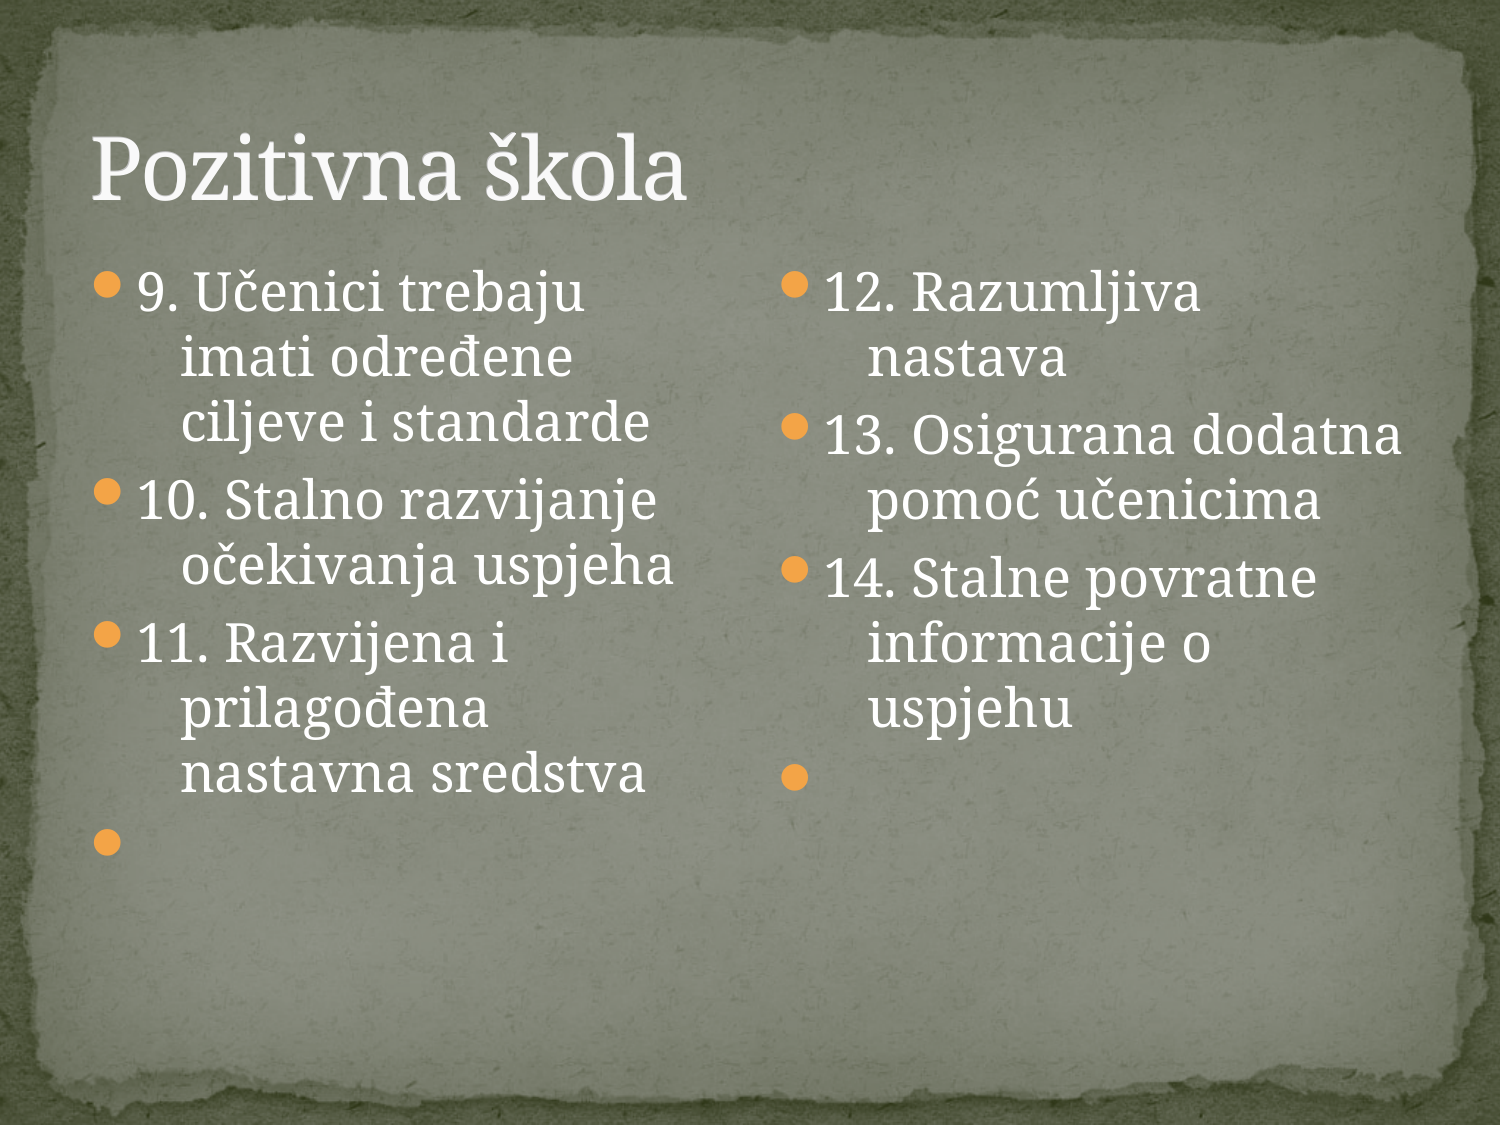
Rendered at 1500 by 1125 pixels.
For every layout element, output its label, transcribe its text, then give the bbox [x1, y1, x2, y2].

list 12. Razumljiva nastava 13. Osigurana dodatna pomoć učenicima 14. Stalne povratne informacije o uspjehu [762, 249, 1429, 1000]
list 9. Učenici trebaju imati određene ciljeve i standarde 10. Stalno razvijanje očekivanja uspjeha 11. Razvijena i prilagođena nastavna sredstva [75, 249, 742, 1000]
title Pozitivna škola [75, 24, 1426, 225]
